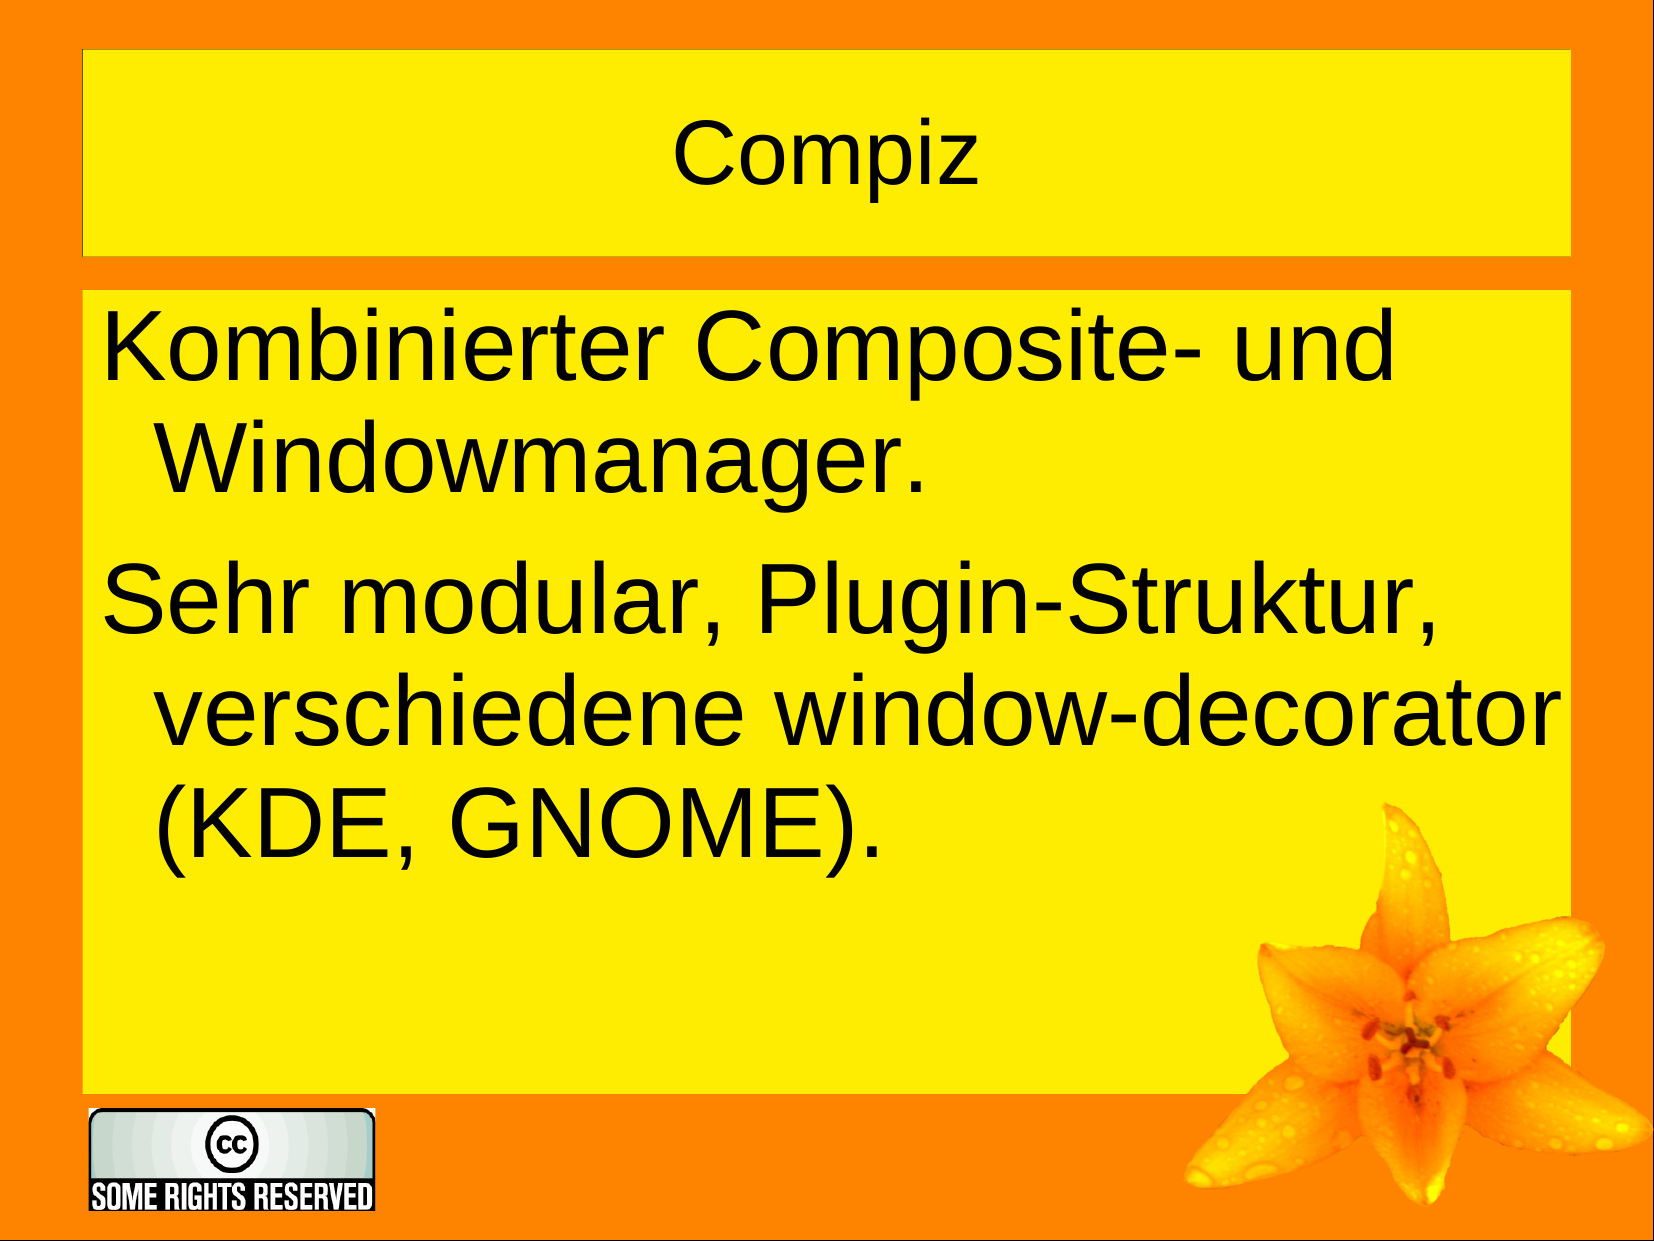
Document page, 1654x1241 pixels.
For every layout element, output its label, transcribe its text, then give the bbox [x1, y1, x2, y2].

title Compiz [82, 49, 1571, 257]
picture [88, 1108, 376, 1211]
picture [1181, 767, 1654, 1241]
text_box [0, 0, 1654, 1241]
list Kombinierter Composite- und Windowmanager. Sehr modular, Plugin-Struktur, verschiedene window-decorator (KDE, GNOME). [82, 290, 1571, 1094]
